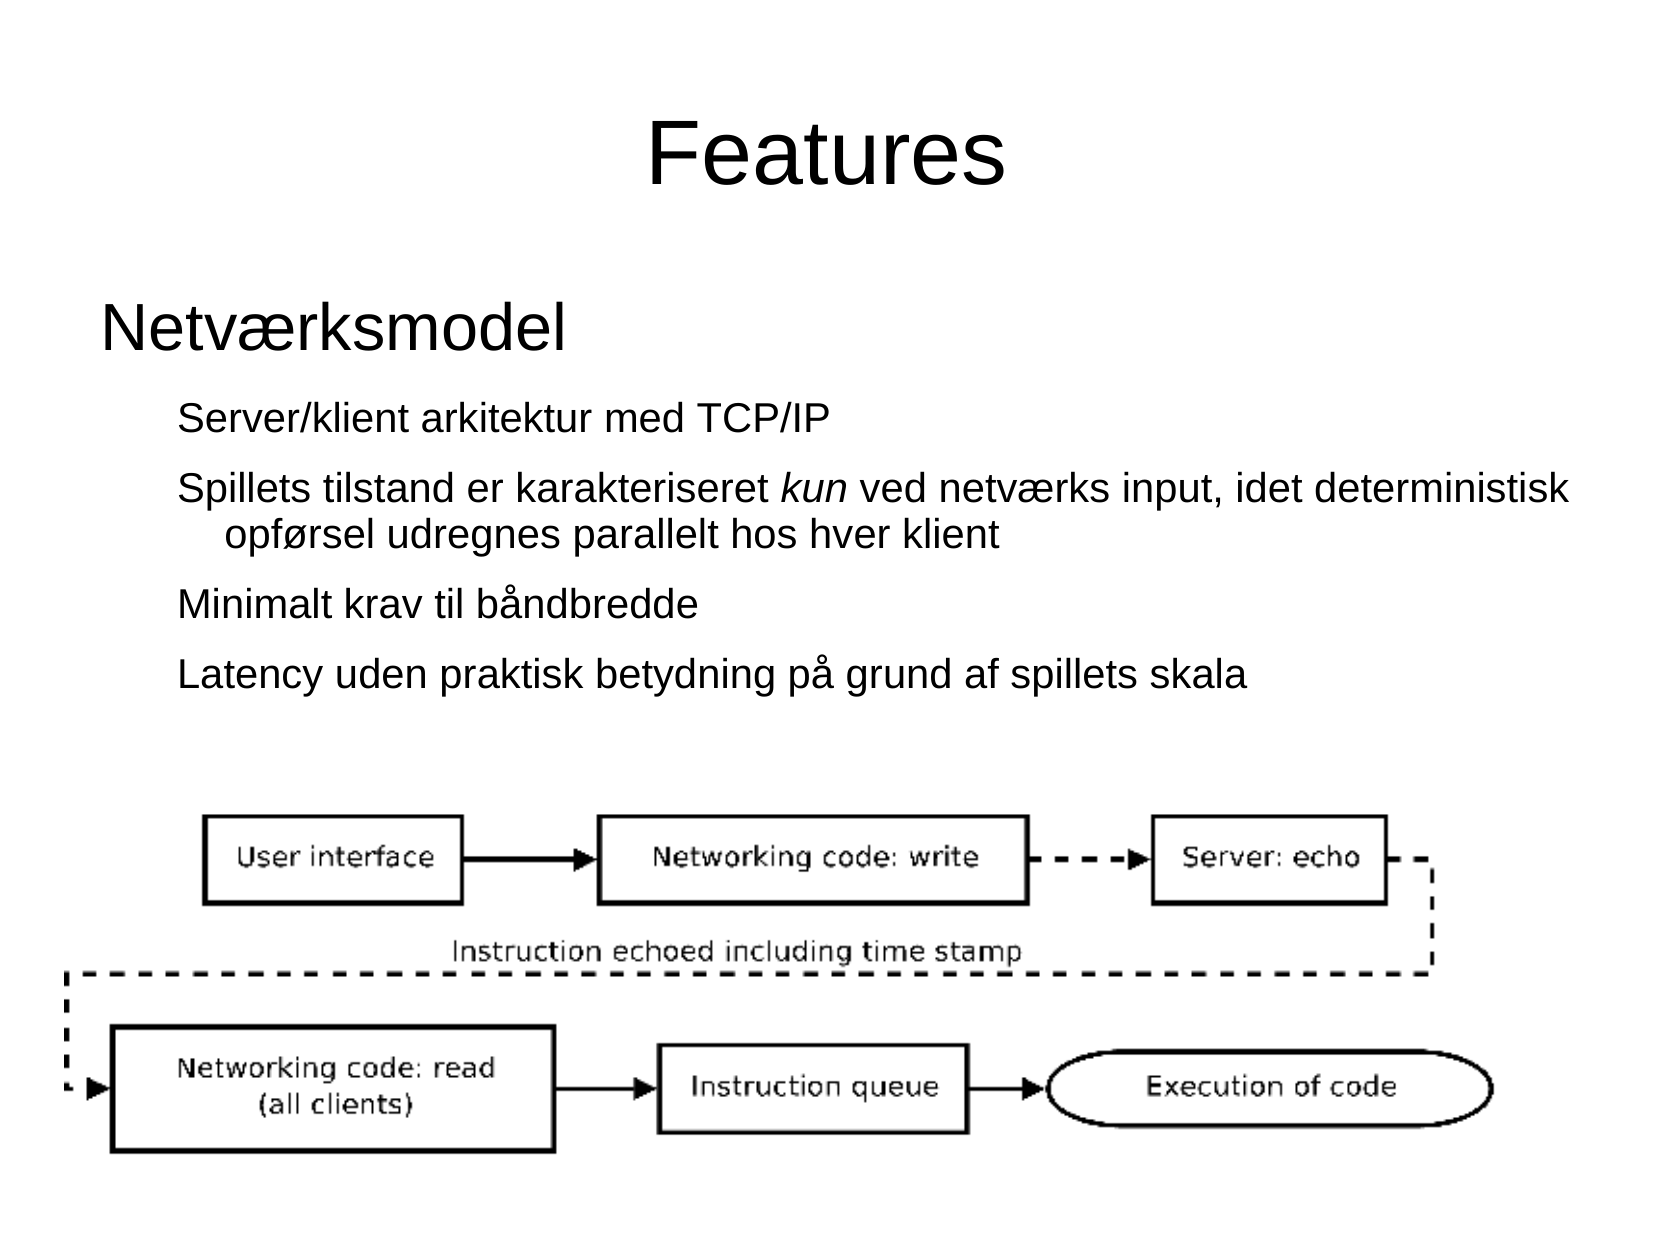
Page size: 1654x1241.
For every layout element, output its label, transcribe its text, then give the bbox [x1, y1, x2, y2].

title Features [82, 49, 1571, 257]
list Netværksmodel Server/klient arkitektur med TCP/IP Spillets tilstand er karakteriseret kun ved netværks input, idet deterministisk opførsel udregnes parallelt hos hver klient Minimalt krav til båndbredde Latency uden praktisk betydning på grund af spillets skala [82, 290, 1571, 675]
chart [1, 675, 1654, 1157]
